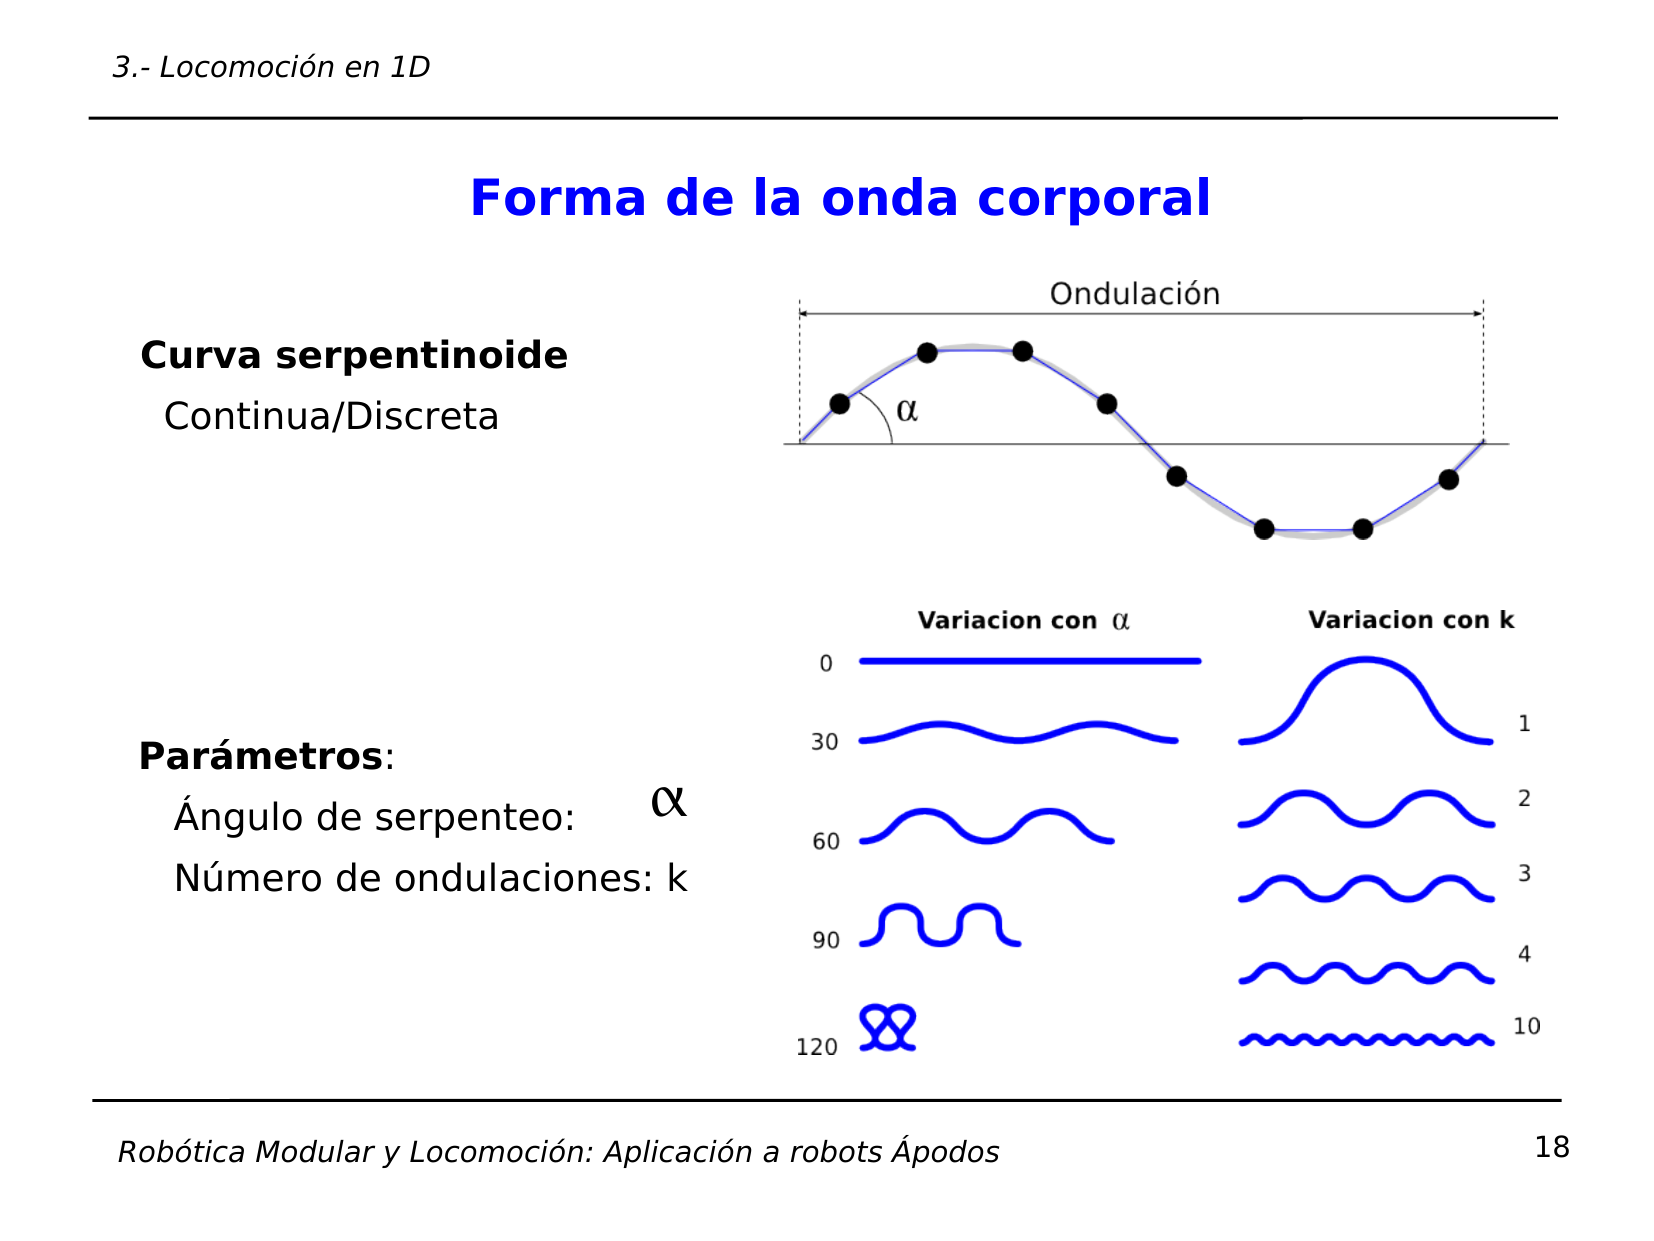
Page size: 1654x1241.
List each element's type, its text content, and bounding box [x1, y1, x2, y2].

text_box Curva serpentinoide Continua/Discreta [113, 326, 589, 446]
text_box Robótica Modular y Locomoción: Aplicación a robots Ápodos [103, 1127, 1017, 1177]
text_box 3.- Locomoción en 1D [97, 42, 447, 93]
picture [783, 280, 1510, 540]
picture [798, 610, 1540, 1055]
text_box Parámetros: Ángulo de serpenteo: Número de ondulaciones: k [111, 727, 728, 970]
text_box Forma de la onda corporal [454, 161, 1213, 235]
